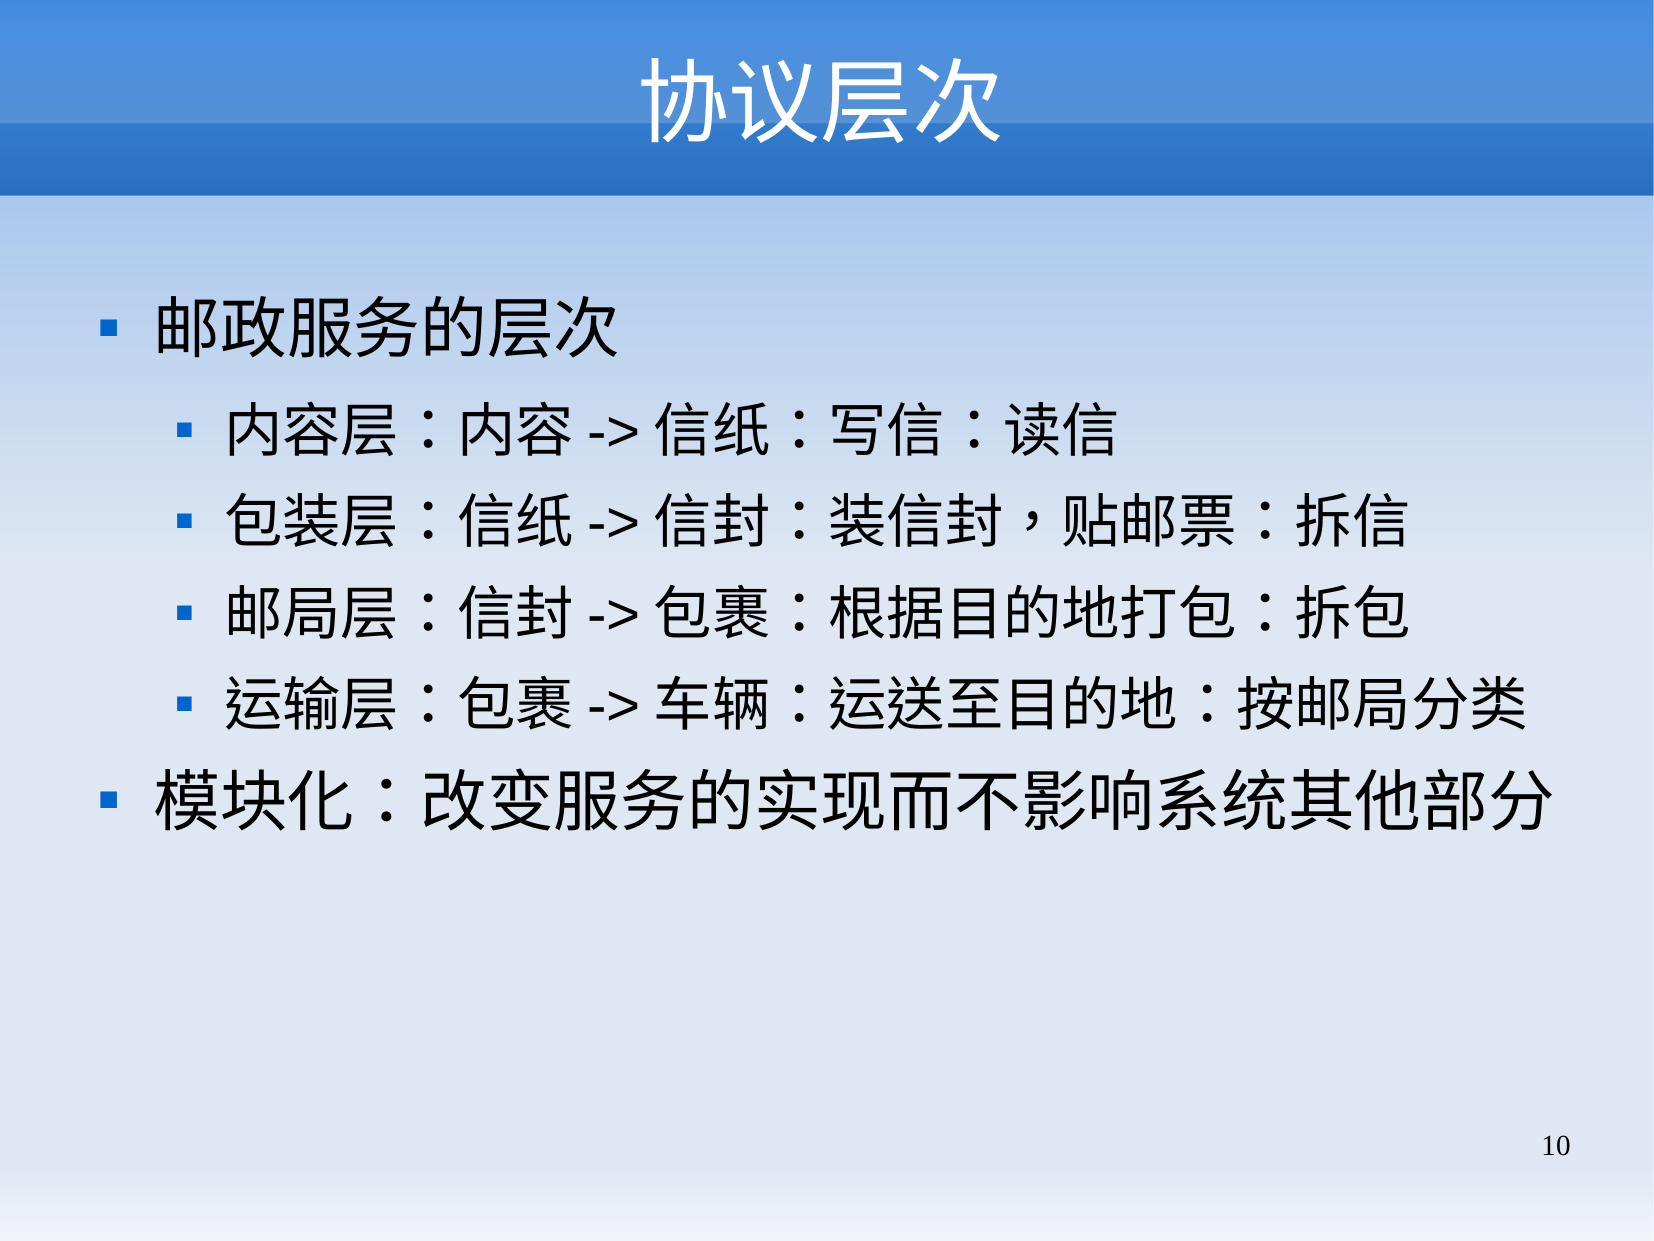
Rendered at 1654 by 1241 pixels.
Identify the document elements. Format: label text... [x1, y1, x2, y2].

picture [0, 0, 1654, 1241]
list 邮政服务的层次 内容层：内容->信纸：写信：读信 包装层：信纸->信封：装信封，贴邮票：拆信 邮局层：信封->包裹：根据目的地打包：拆包 运输层：包裹->车辆：运送至目的地：按邮局分类 模块化：改变服务的实现而不影响系统其他部分 [82, 290, 1571, 1109]
title 协议层次 [76, 0, 1565, 208]
